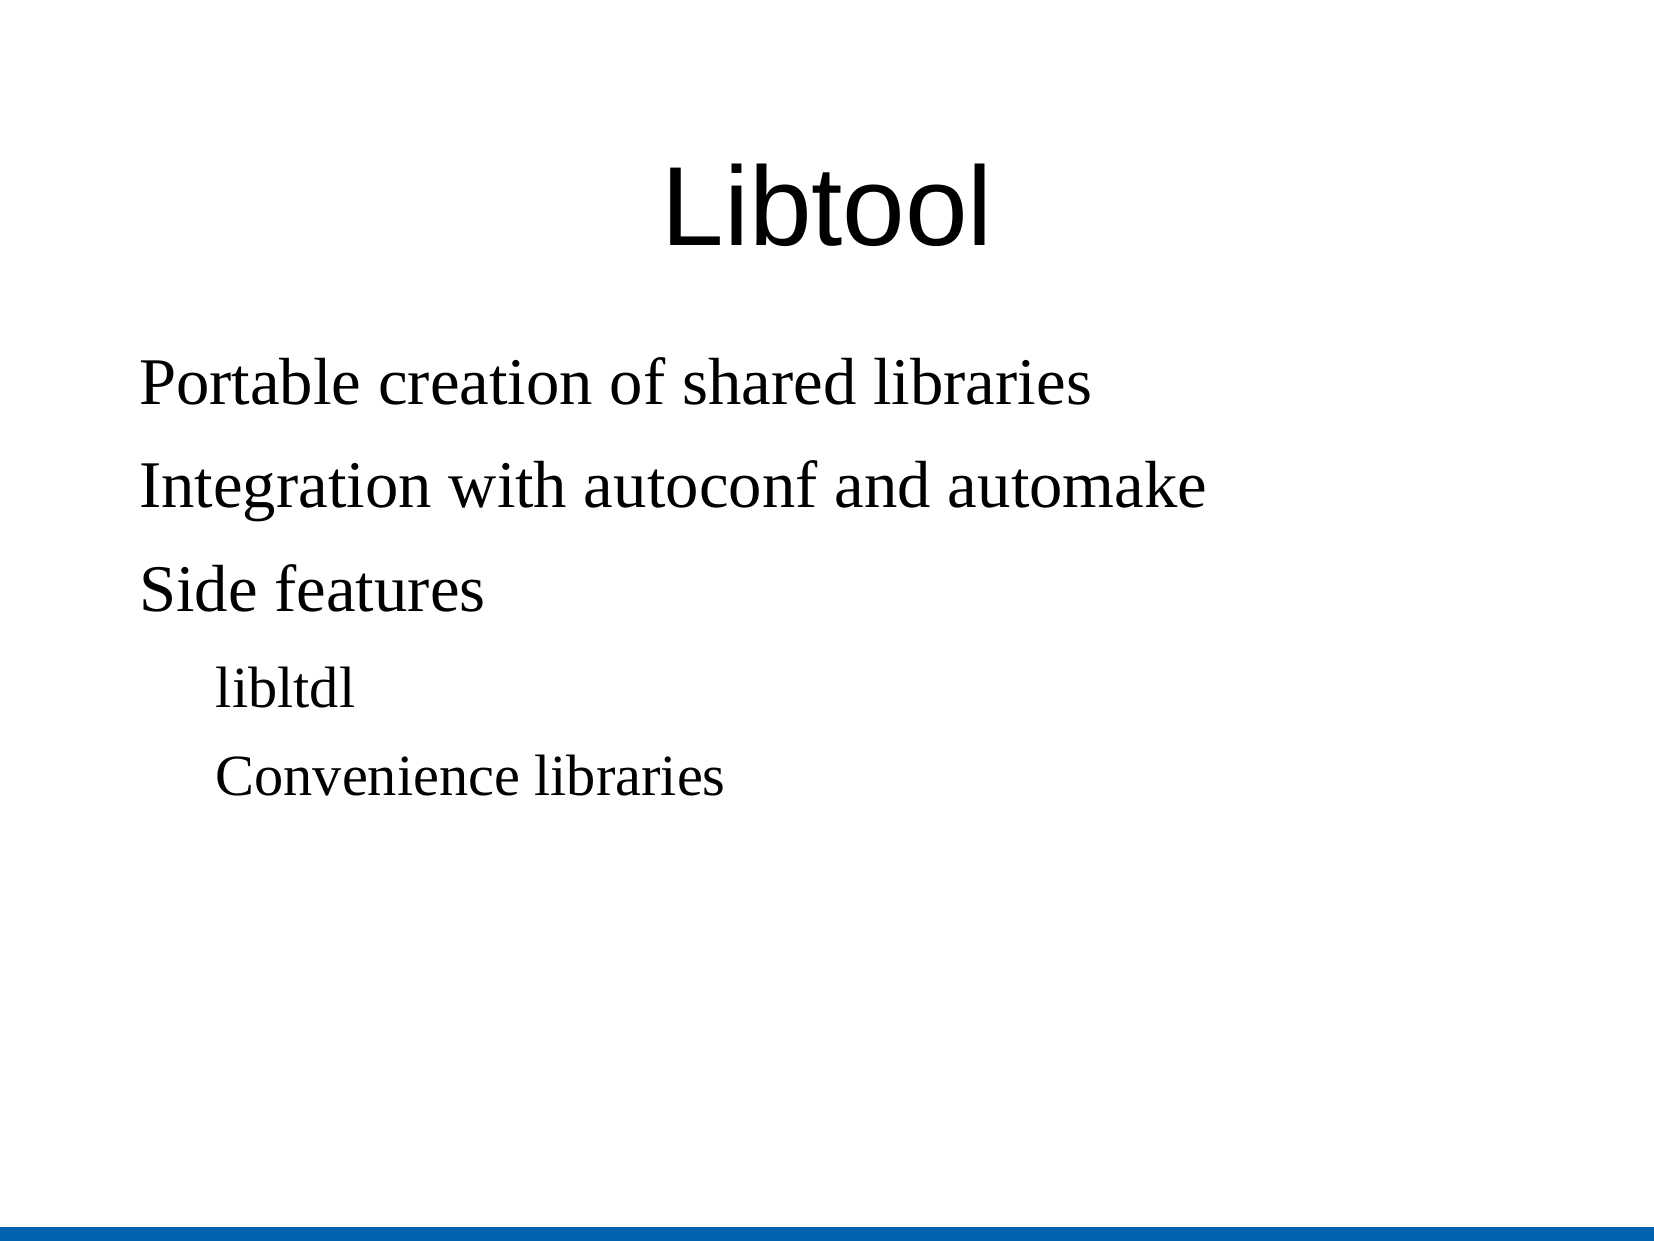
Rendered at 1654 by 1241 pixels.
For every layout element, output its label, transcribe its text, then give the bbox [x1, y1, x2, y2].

list Portable creation of shared libraries Integration with autoconf and automake Side features libltdl Convenience libraries [121, 344, 1533, 1127]
title Libtool [121, 102, 1533, 311]
